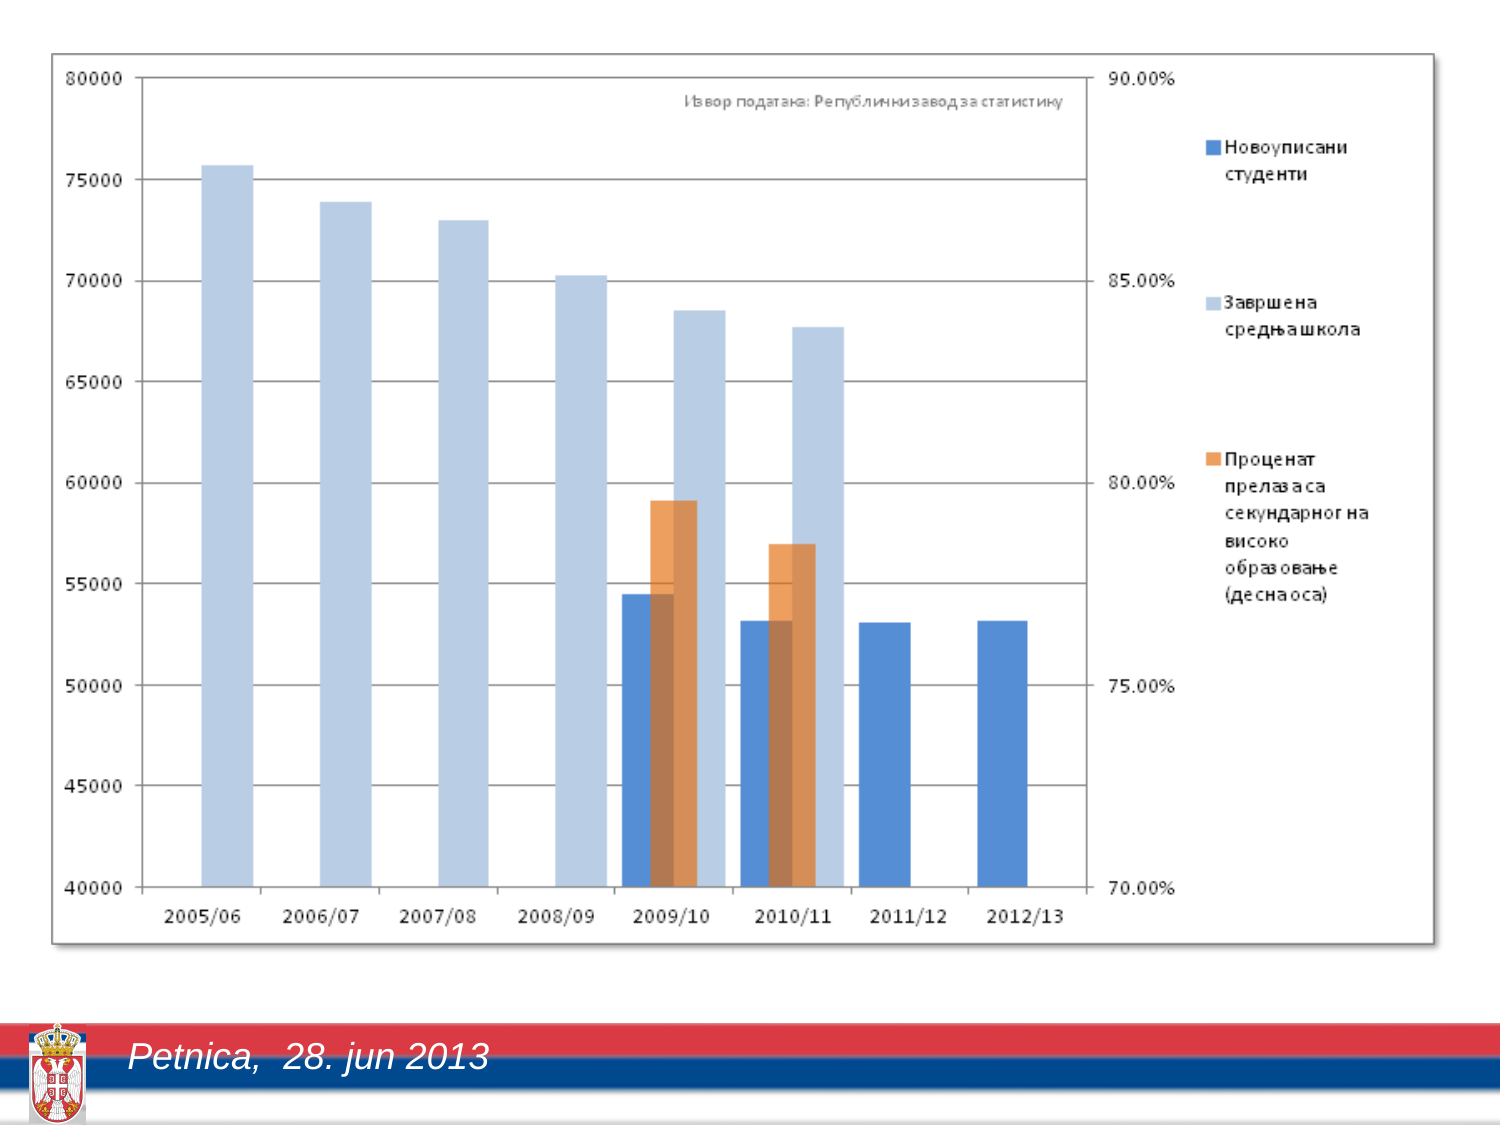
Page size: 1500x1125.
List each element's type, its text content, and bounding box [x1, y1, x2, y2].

picture [45, 47, 1450, 961]
chart [0, 1023, 1500, 1125]
title Petnica, 28. jun 2013 [112, 1015, 1463, 1094]
